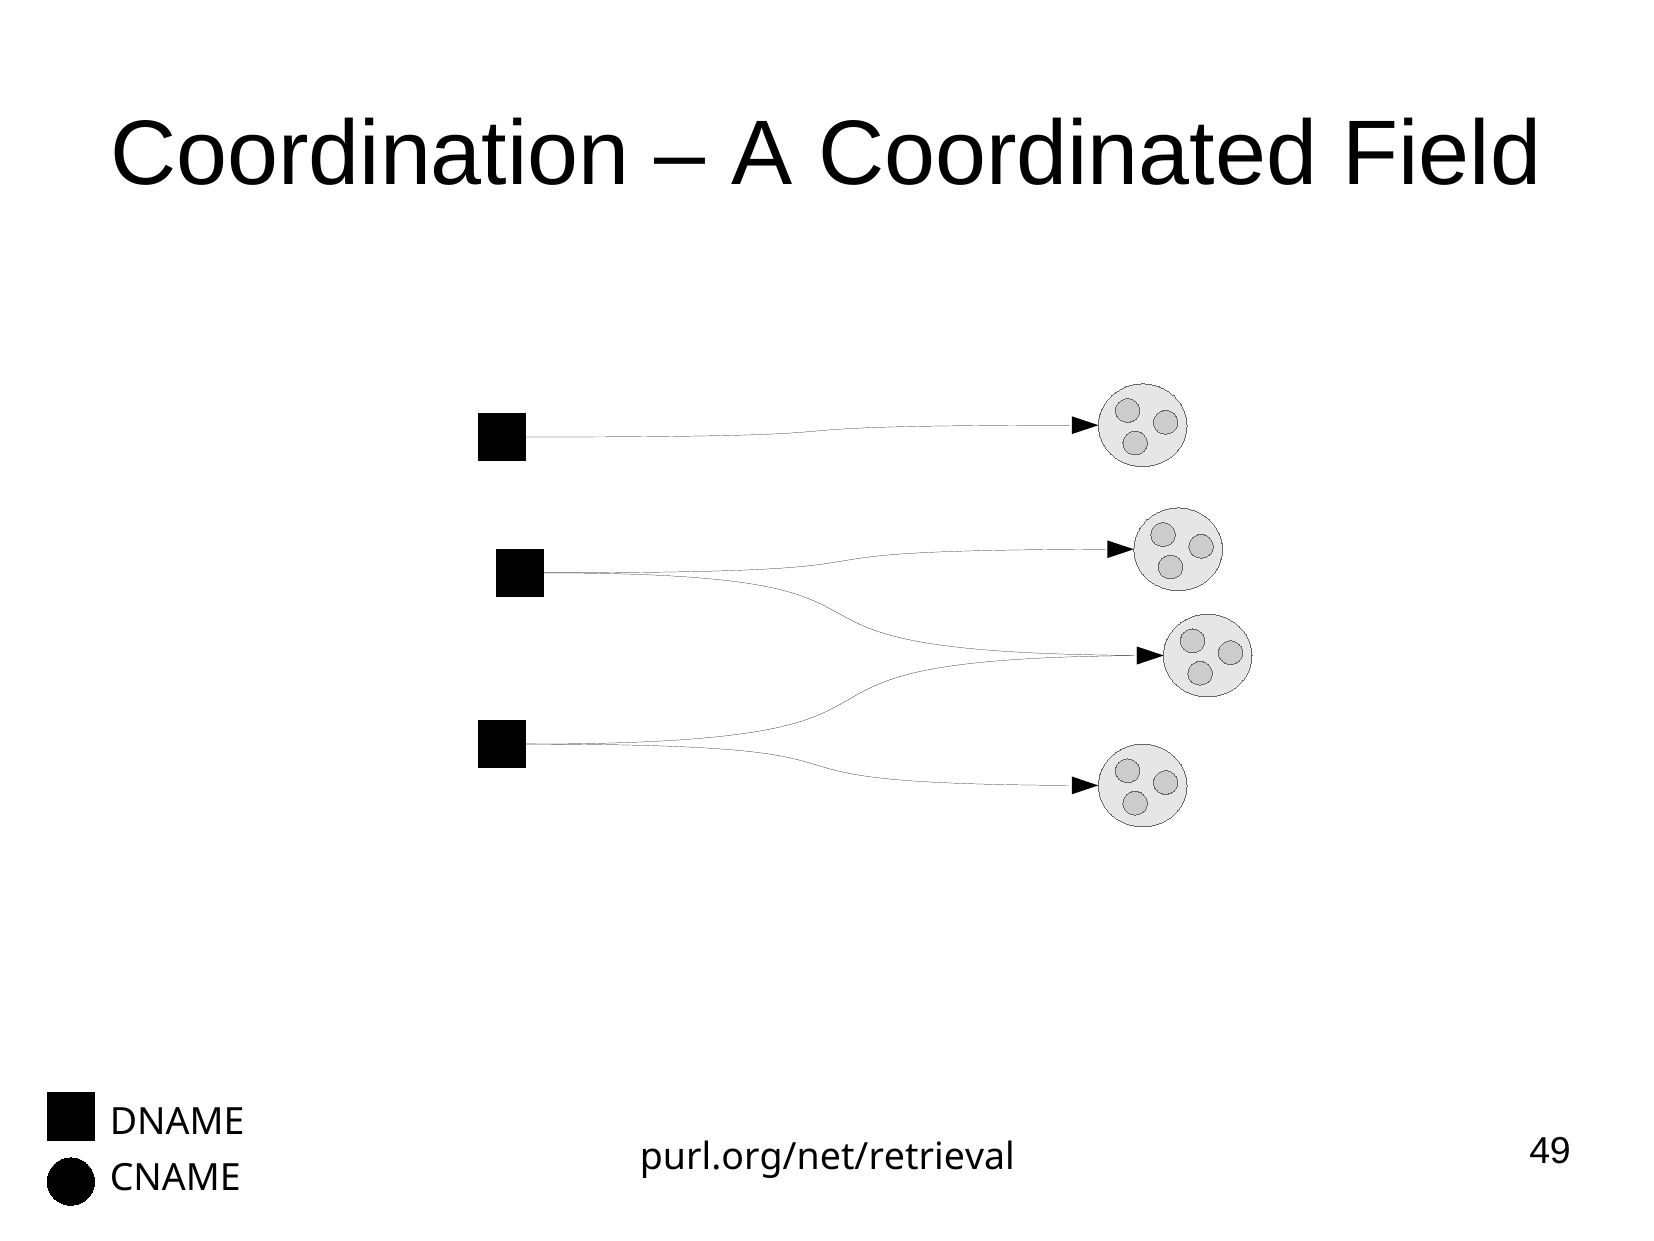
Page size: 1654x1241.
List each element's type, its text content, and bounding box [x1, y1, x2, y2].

title Coordination – A Coordinated Field [82, 49, 1571, 257]
text_box [478, 720, 526, 768]
text_box [1133, 507, 1223, 591]
text_box [478, 413, 526, 461]
text_box CNAME [95, 1143, 262, 1211]
text_box DNAME [95, 1087, 266, 1155]
text_box [1098, 383, 1188, 467]
text_box [496, 549, 544, 597]
text_box [47, 1157, 95, 1206]
text_box [1163, 614, 1253, 697]
text_box [1098, 744, 1188, 827]
text_box [47, 1092, 95, 1141]
